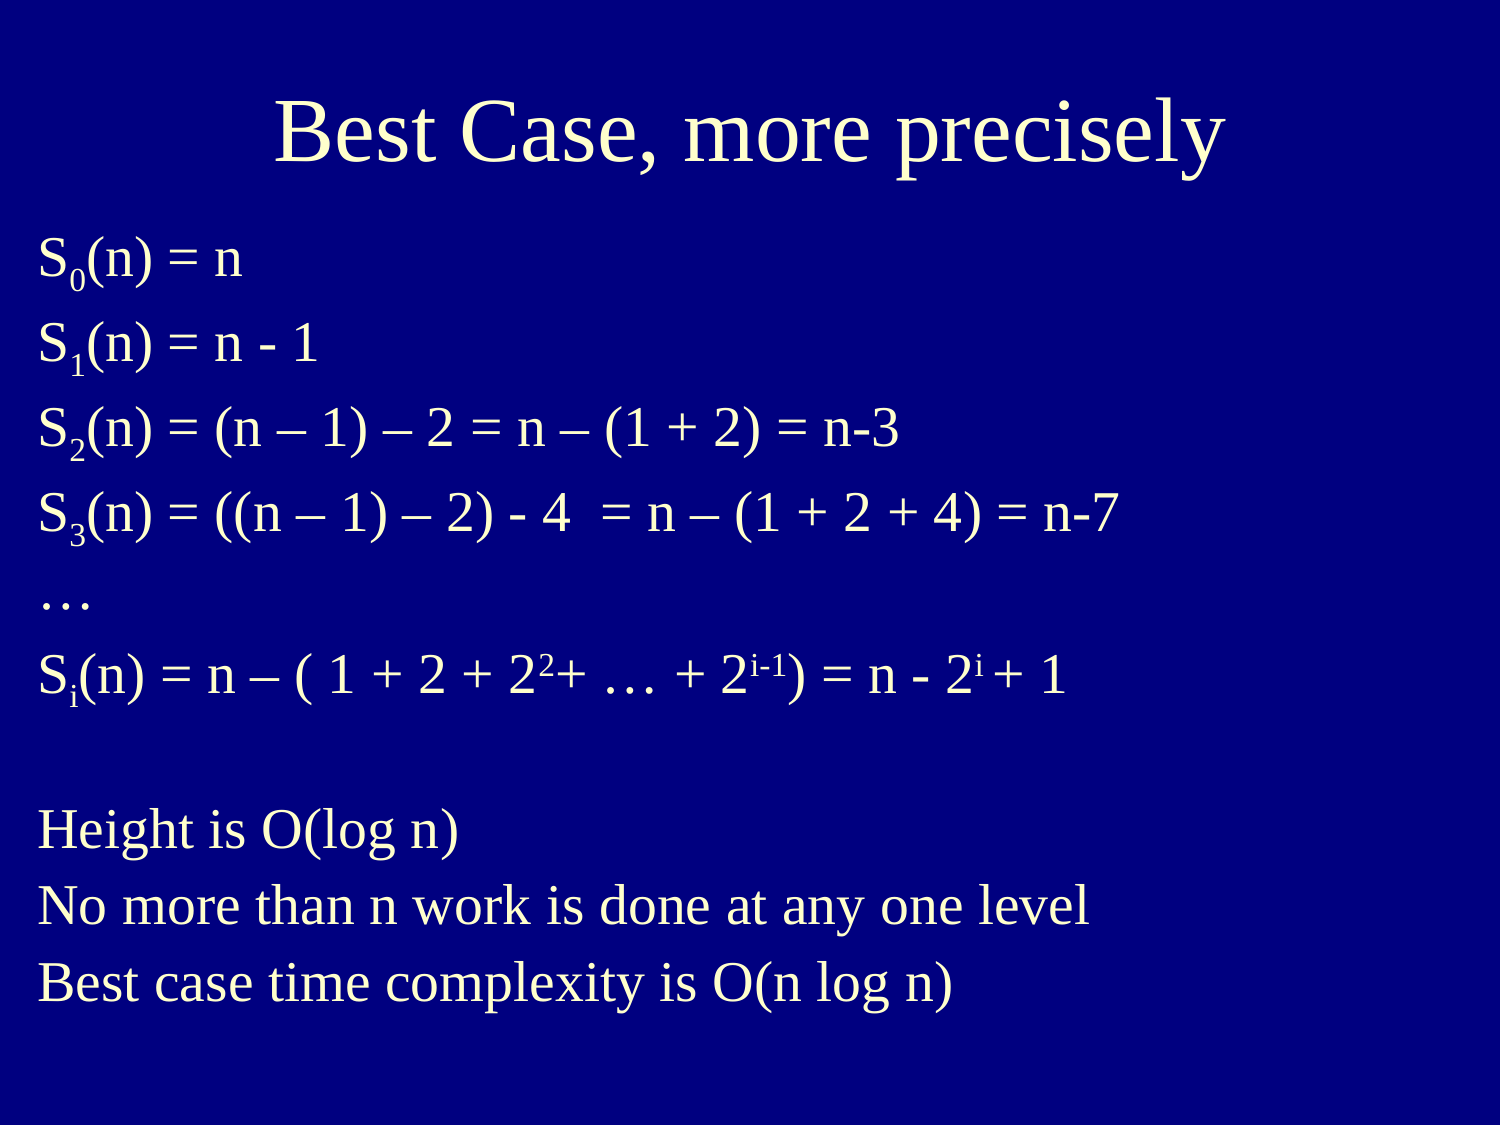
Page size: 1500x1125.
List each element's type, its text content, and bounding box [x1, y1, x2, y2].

list S0(n) = n S1(n) = n - 1 S2(n) = (n – 1) – 2 = n – (1 + 2) = n-3 S3(n) = ((n – 1) – 2) - 4 = n – (1 + 2 + 4) = n-7 … Si(n) = n – ( 1 + 2 + 22+ … + 2i-1) = n - 2i + 1 Height is O(log n) No more than n work is done at any one level Best case time complexity is O(n log n) [22, 212, 1482, 1026]
title Best Case, more precisely [22, 62, 1480, 188]
